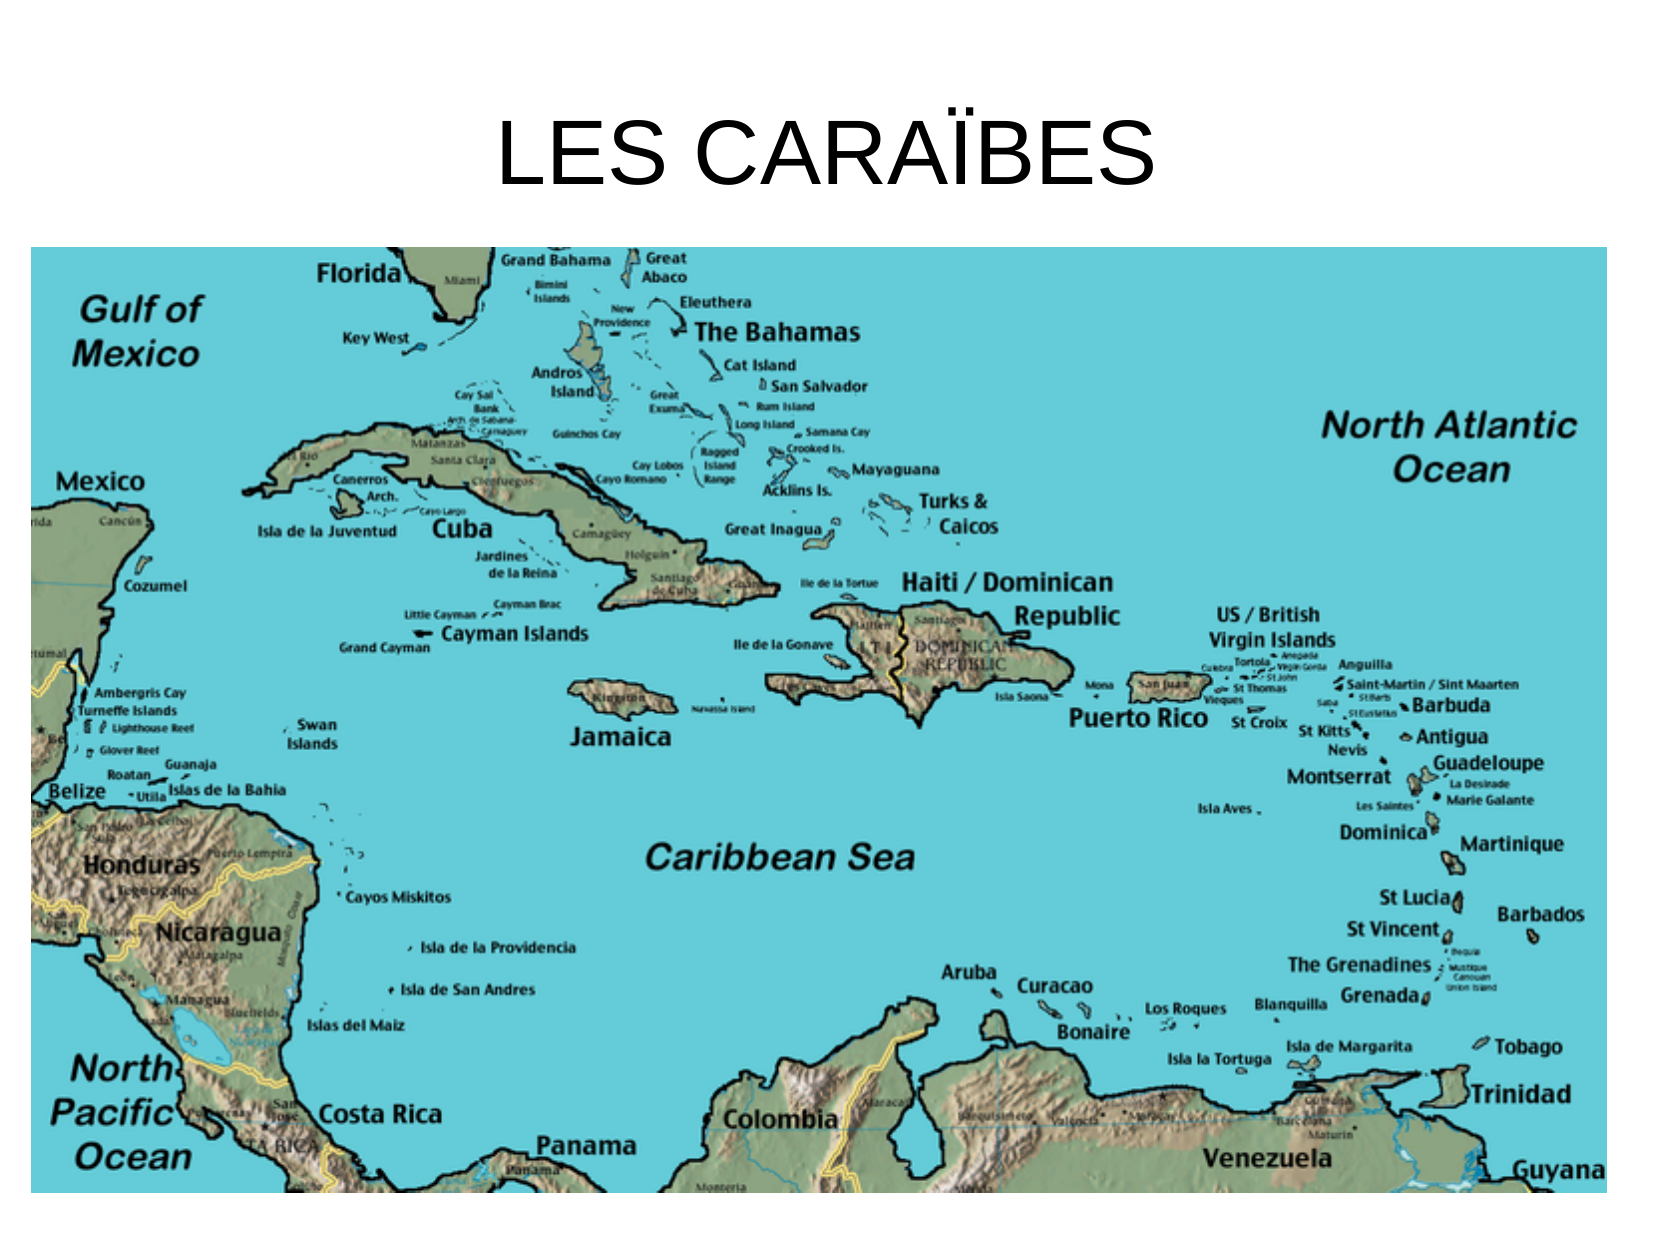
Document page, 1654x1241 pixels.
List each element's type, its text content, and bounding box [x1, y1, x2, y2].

title LES CARAÏBES [82, 49, 1571, 247]
picture [31, 247, 1607, 1193]
